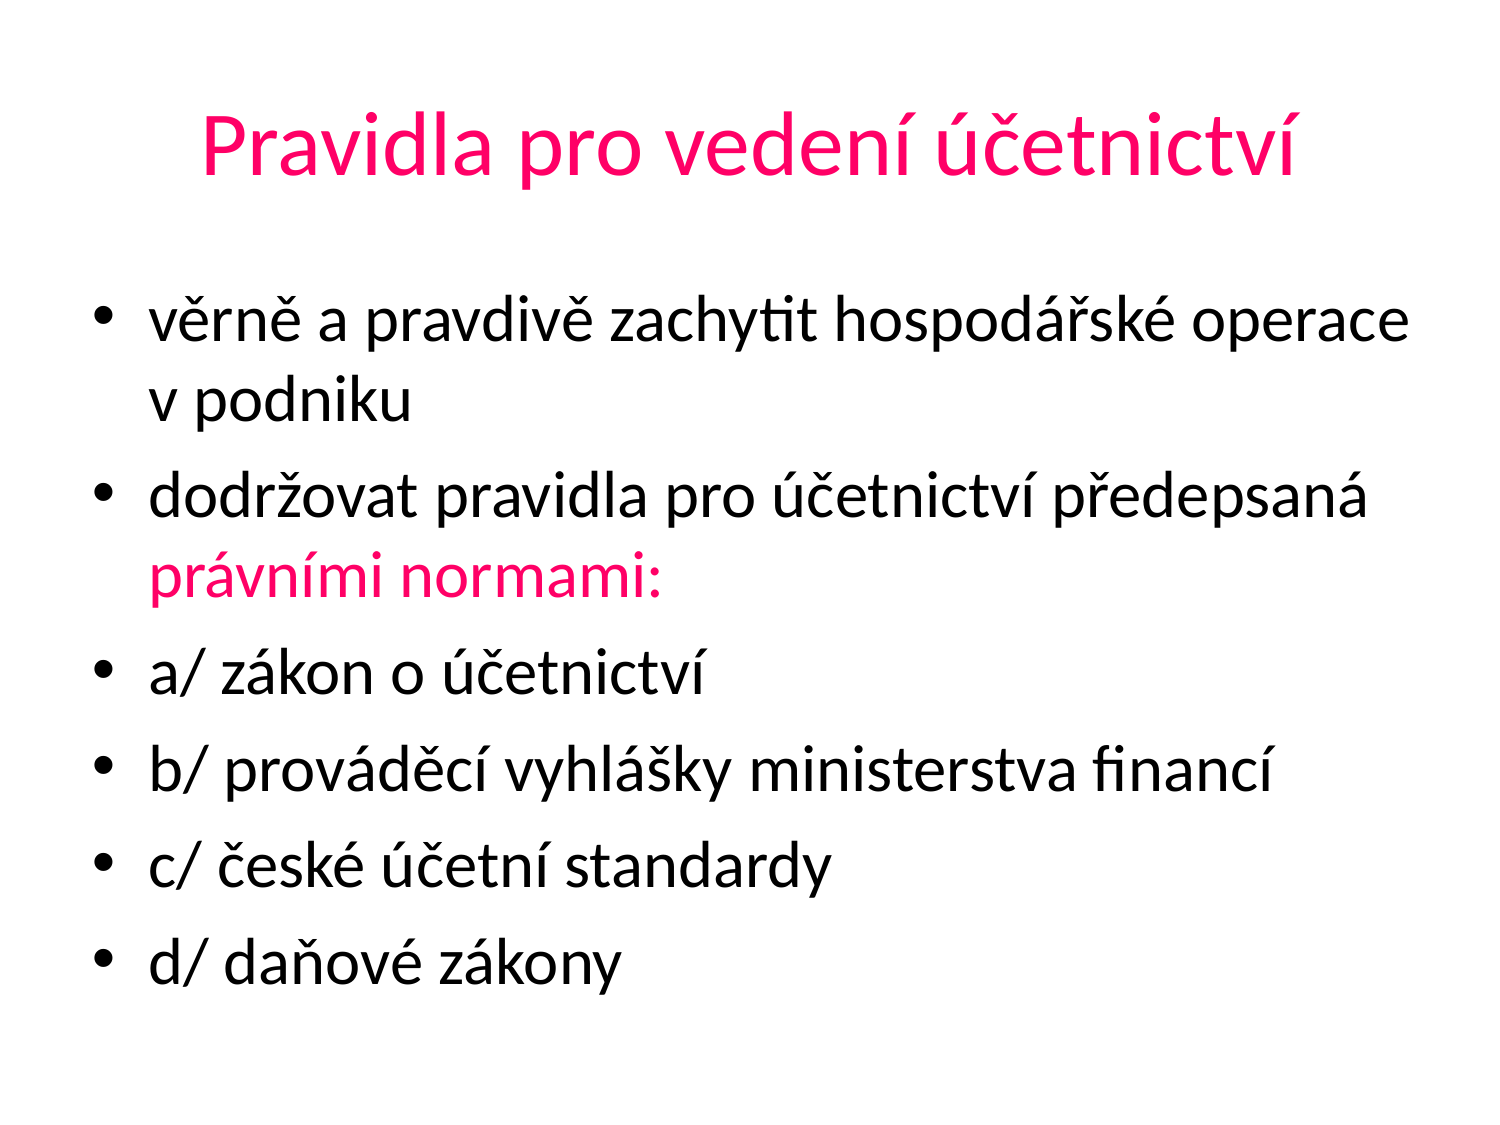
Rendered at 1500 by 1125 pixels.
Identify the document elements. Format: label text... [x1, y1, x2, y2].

list věrně a pravdivě zachytit hospodářské operace v podniku dodržovat pravidla pro účetnictví předepsaná právními normami: a/ zákon o účetnictví b/ prováděcí vyhlášky ministerstva financí c/ české účetní standardy d/ daňové zákony [76, 267, 1427, 1010]
title Pravidla pro vedení účetnictví [75, 45, 1426, 233]
